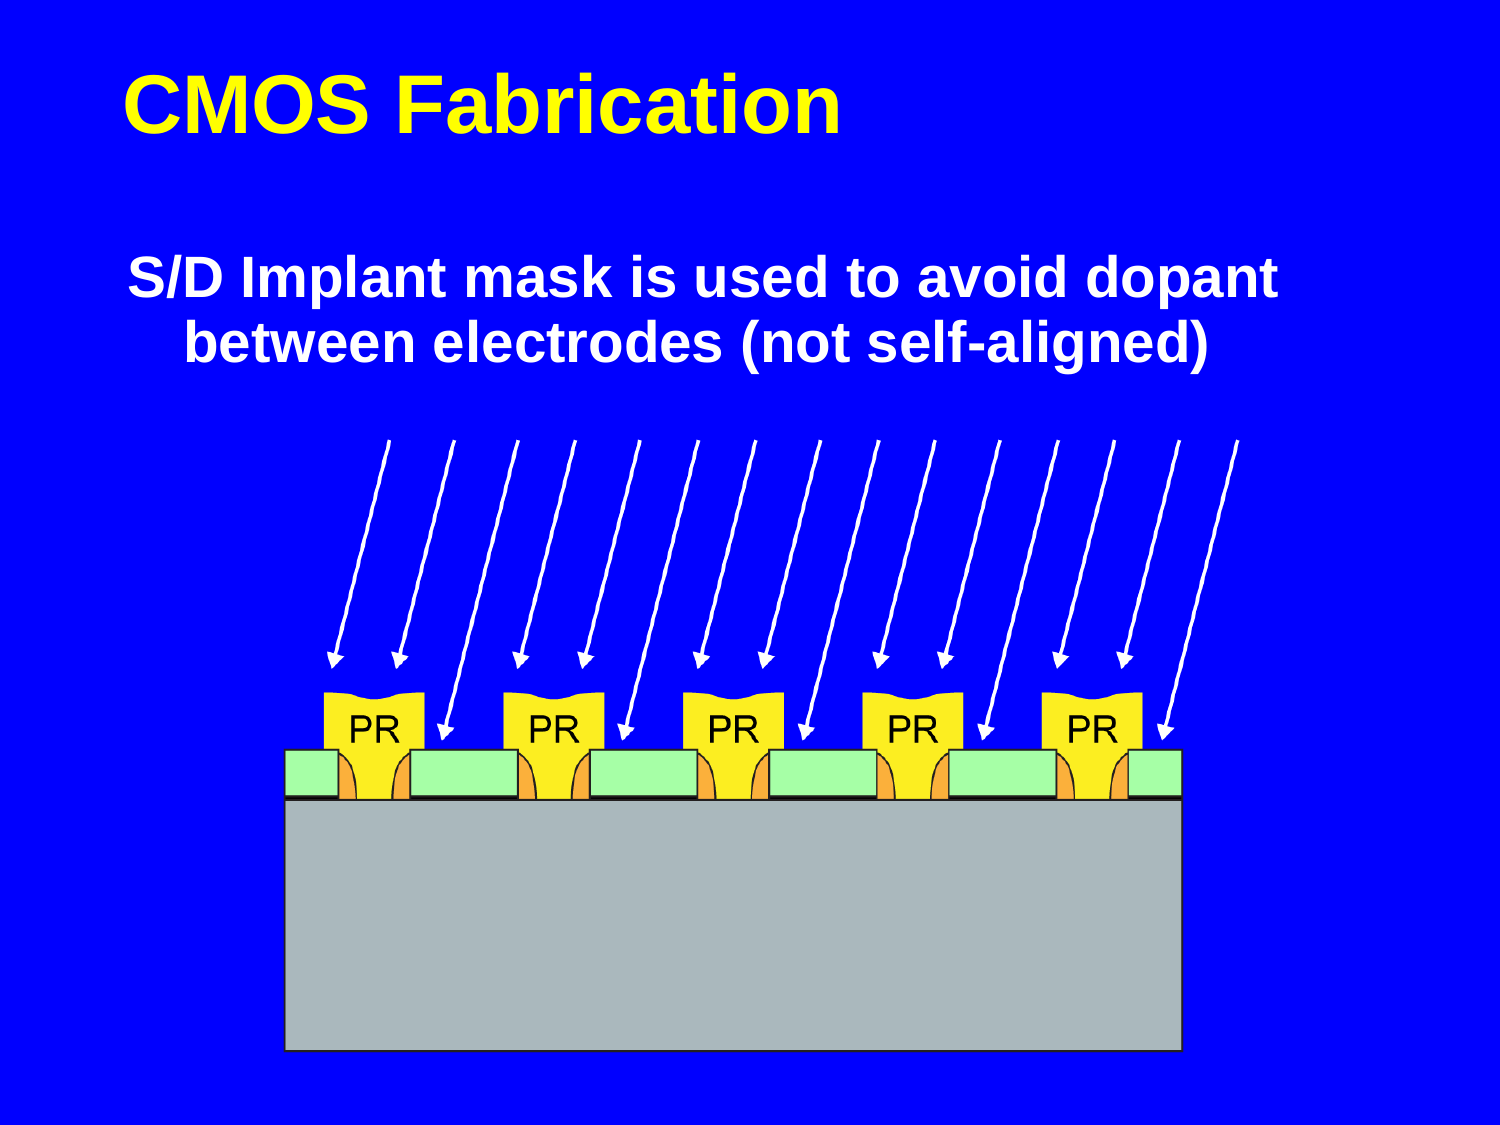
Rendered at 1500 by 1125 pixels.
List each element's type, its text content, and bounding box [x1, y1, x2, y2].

title CMOS Fabrication [107, 42, 1383, 168]
list S/D Implant mask is used to avoid dopant between electrodes (not self-aligned) [112, 237, 1421, 431]
picture [277, 430, 1246, 1058]
